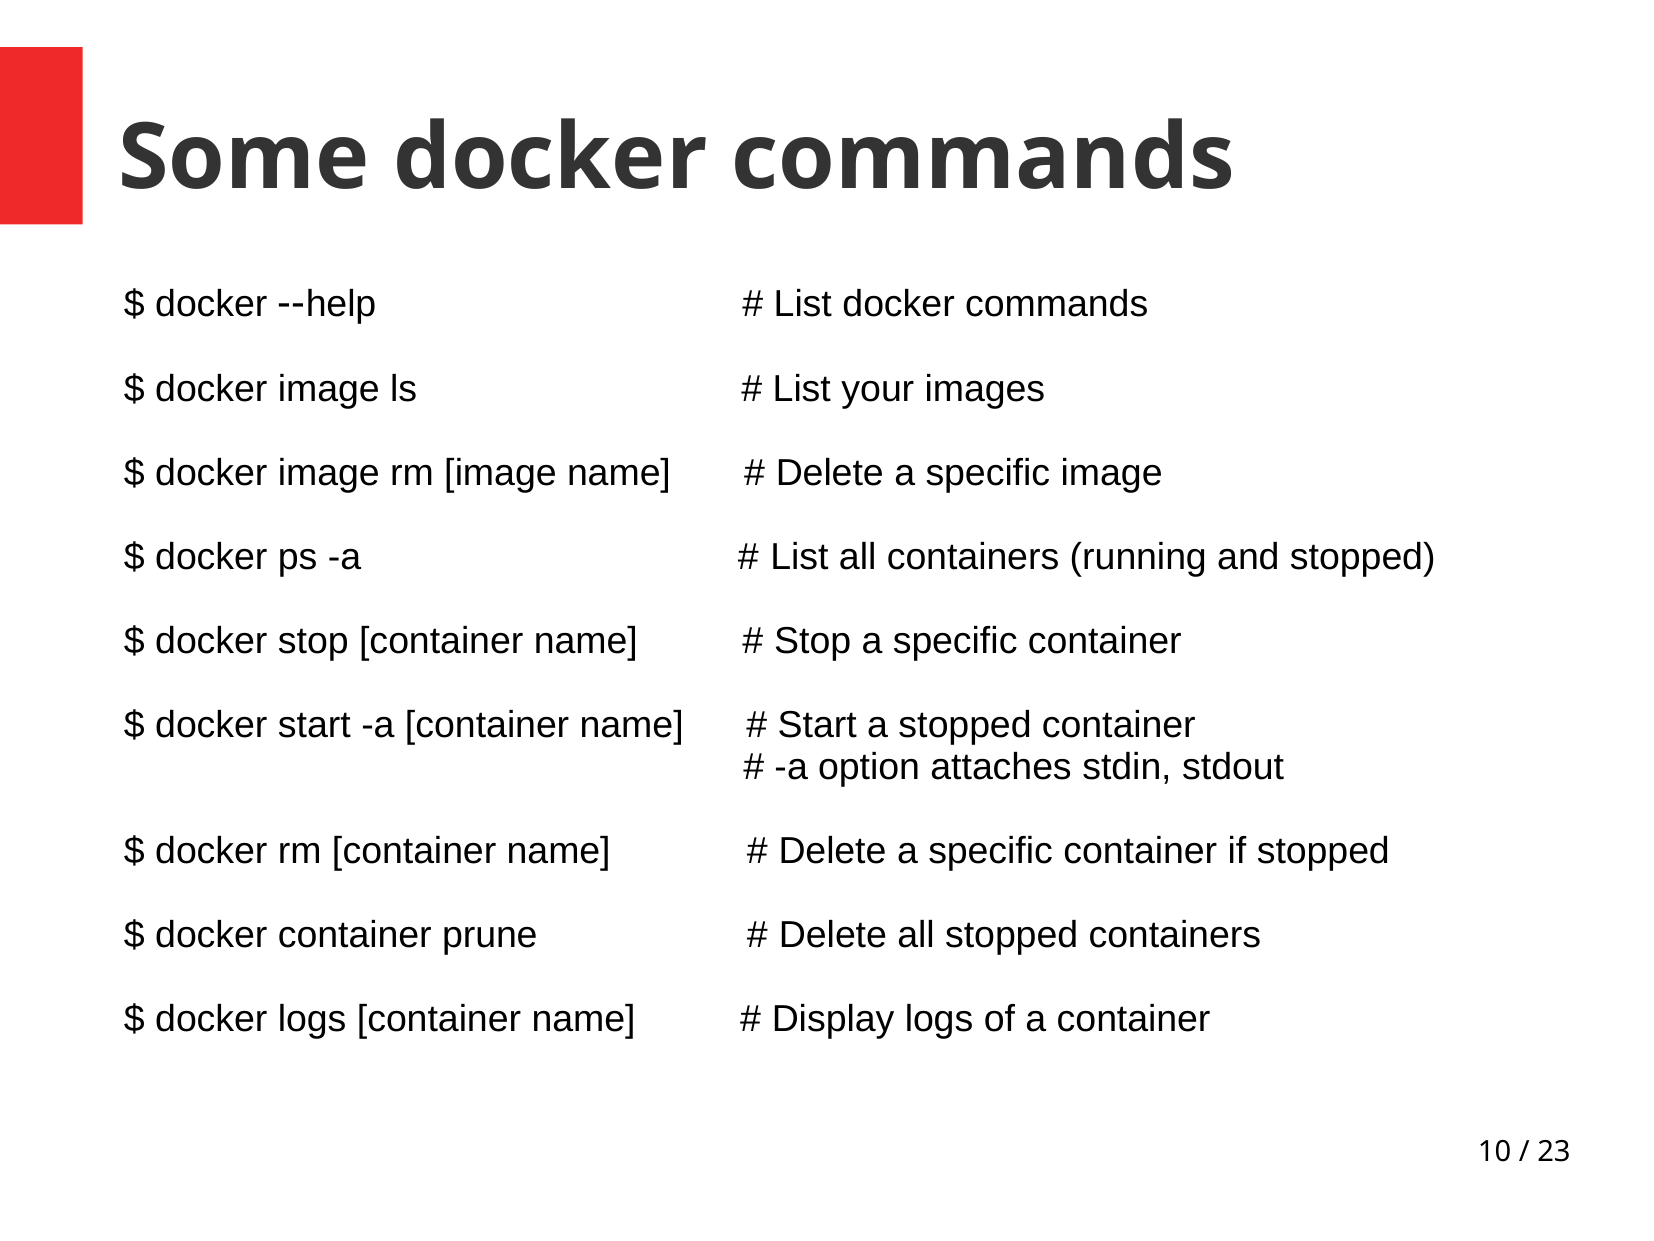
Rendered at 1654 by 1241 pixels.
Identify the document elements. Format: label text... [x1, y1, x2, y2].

title Some docker commands [118, 49, 1571, 257]
text_box $ docker --help # List docker commands $ docker image ls # List your images $ docker image rm [image name] # Delete a specific image $ docker ps -a # List all containers (running and stopped) $ docker stop [container name] # Stop a specific container $ docker start -a [container name] # Start a stopped container # -a option attaches stdin, stdout $ docker rm [container name] # Delete a specific container if stopped $ docker container prune # Delete all stopped containers $ docker logs [container name] # Display logs of a container [109, 271, 1501, 1105]
